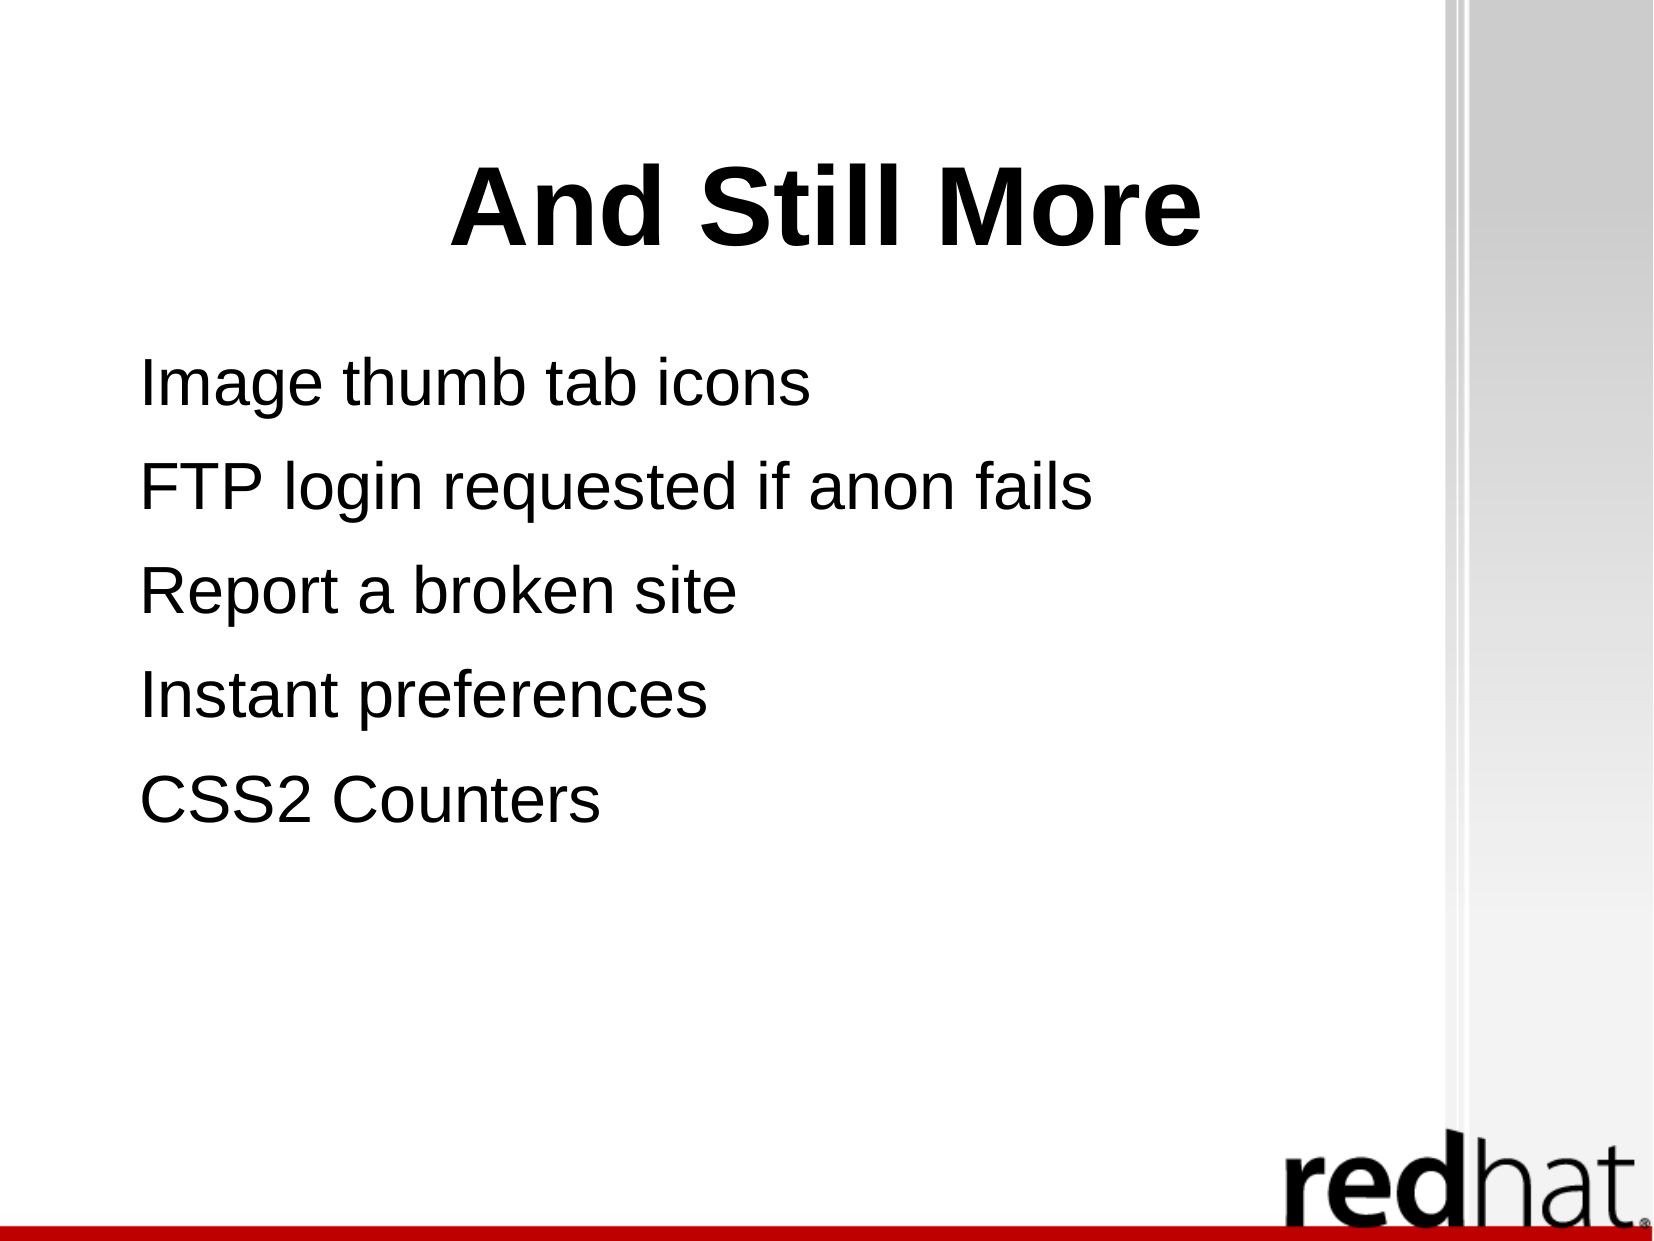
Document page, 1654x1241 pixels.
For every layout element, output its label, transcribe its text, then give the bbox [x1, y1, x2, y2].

picture [0, 0, 1654, 1241]
title And Still More [121, 102, 1533, 311]
list Image thumb tab icons FTP login requested if anon fails Report a broken site Instant preferences CSS2 Counters [121, 344, 1533, 1127]
